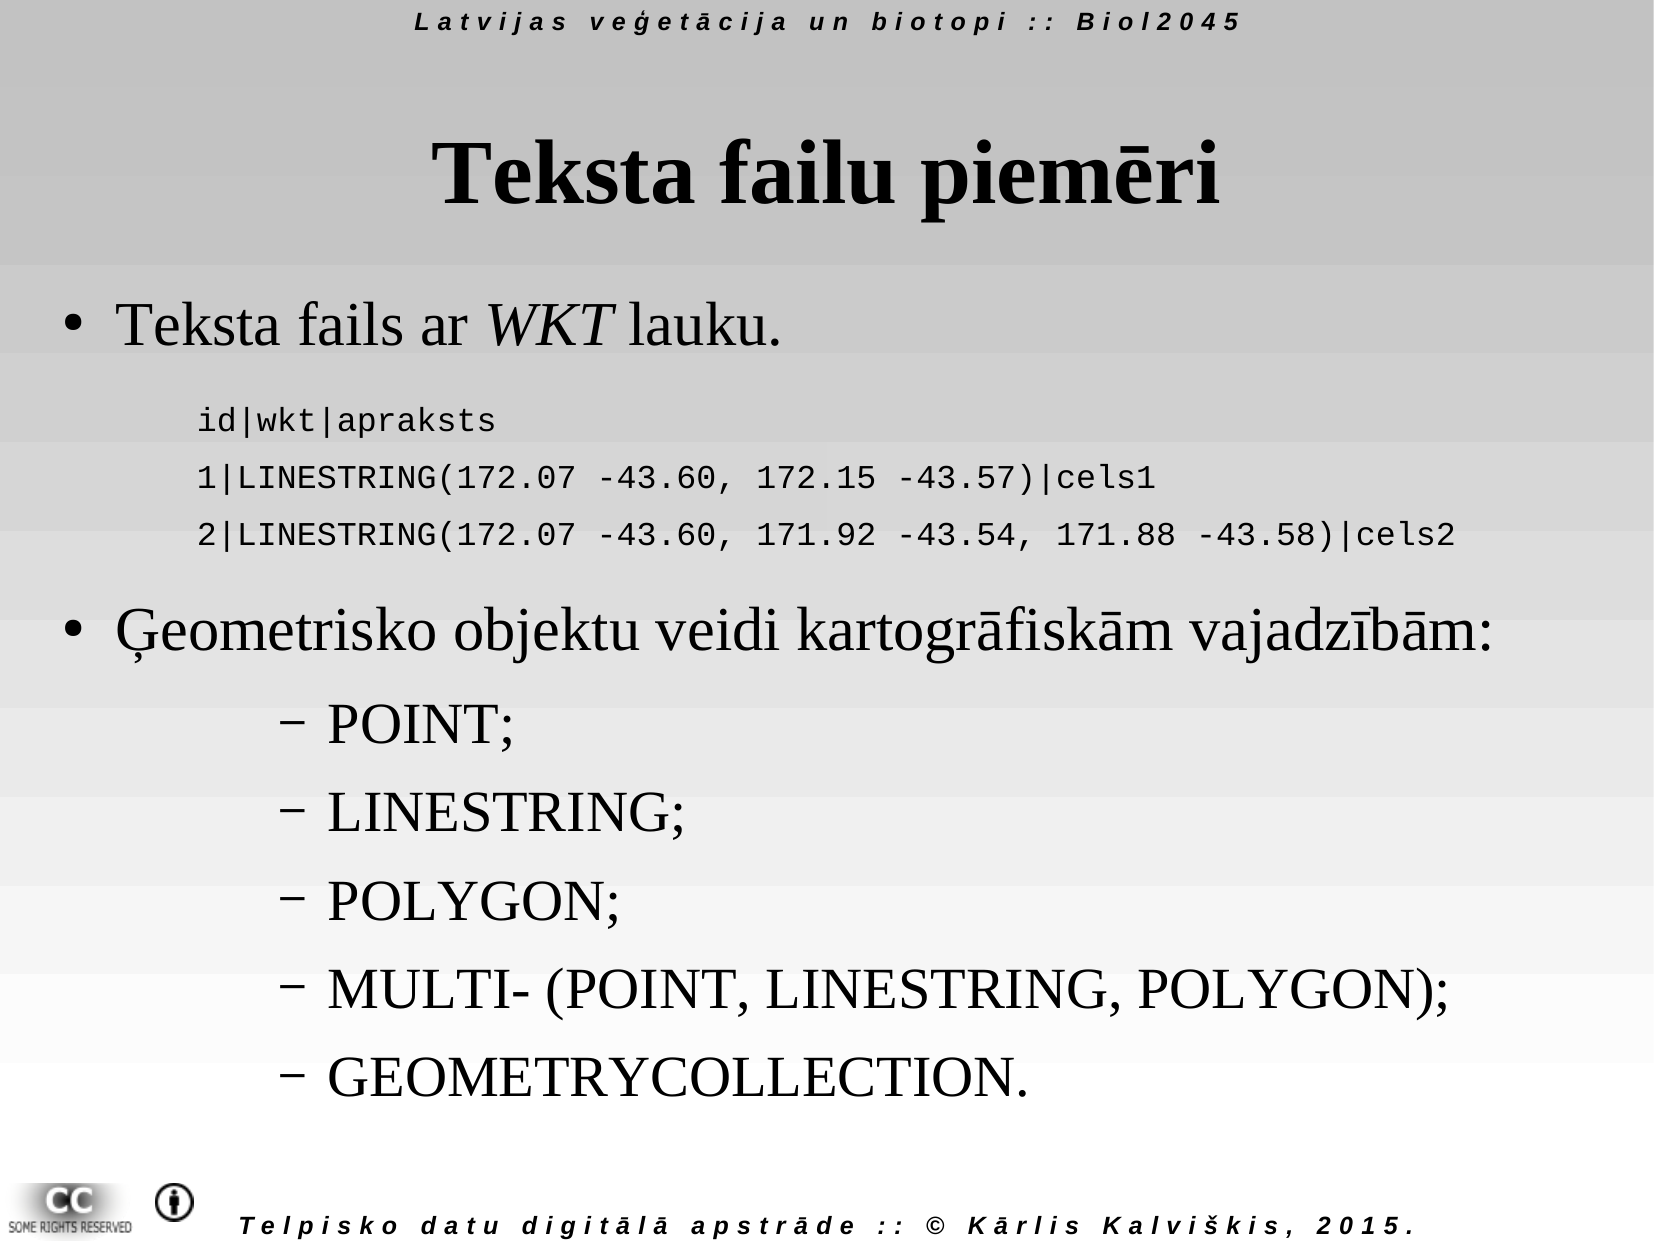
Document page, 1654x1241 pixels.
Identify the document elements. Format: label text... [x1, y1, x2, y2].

list Teksta fails ar WKT lauku. Ģeometrisko objektu veidi kartogrāfiskām vajadzībām: POINT; LINESTRING; POLYGON; MULTI- (POINT, LINESTRING, POLYGON); GEOMETRYCOLLECTION. [44, 289, 1610, 1109]
picture [0, 0, 1654, 1241]
text_box id|wkt|apraksts 1|LINESTRING(172.07 -43.60, 172.15 -43.57)|cels1 2|LINESTRING(172.07 -43.60, 171.92 -43.54, 171.88 -43.58)|cels2 [59, 377, 1595, 601]
title Teksta failu piemēri [29, 56, 1625, 289]
